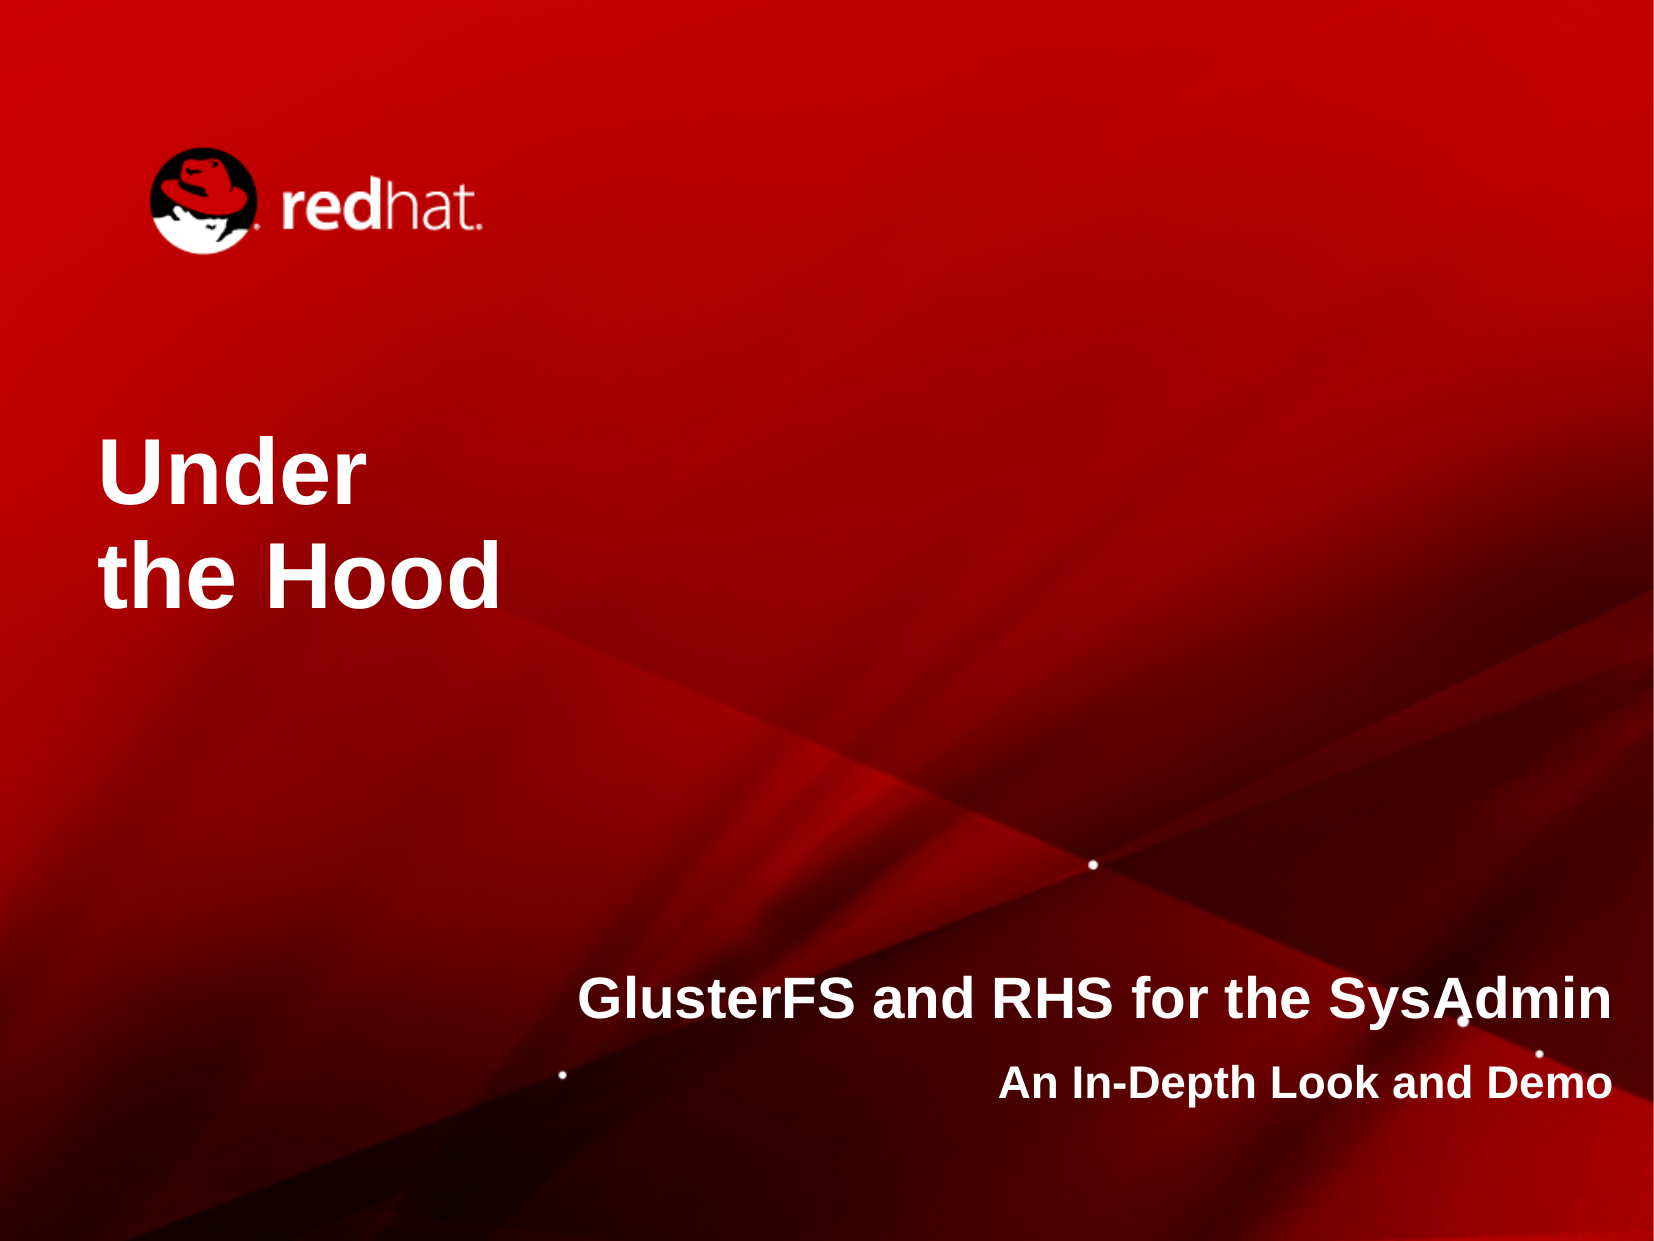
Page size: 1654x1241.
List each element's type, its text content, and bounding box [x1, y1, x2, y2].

picture [0, 0, 1654, 1241]
title Under the Hood [97, 419, 1586, 629]
text_box GlusterFS and RHS for the SysAdmin An In-Depth Look and Demo [562, 958, 1629, 1116]
